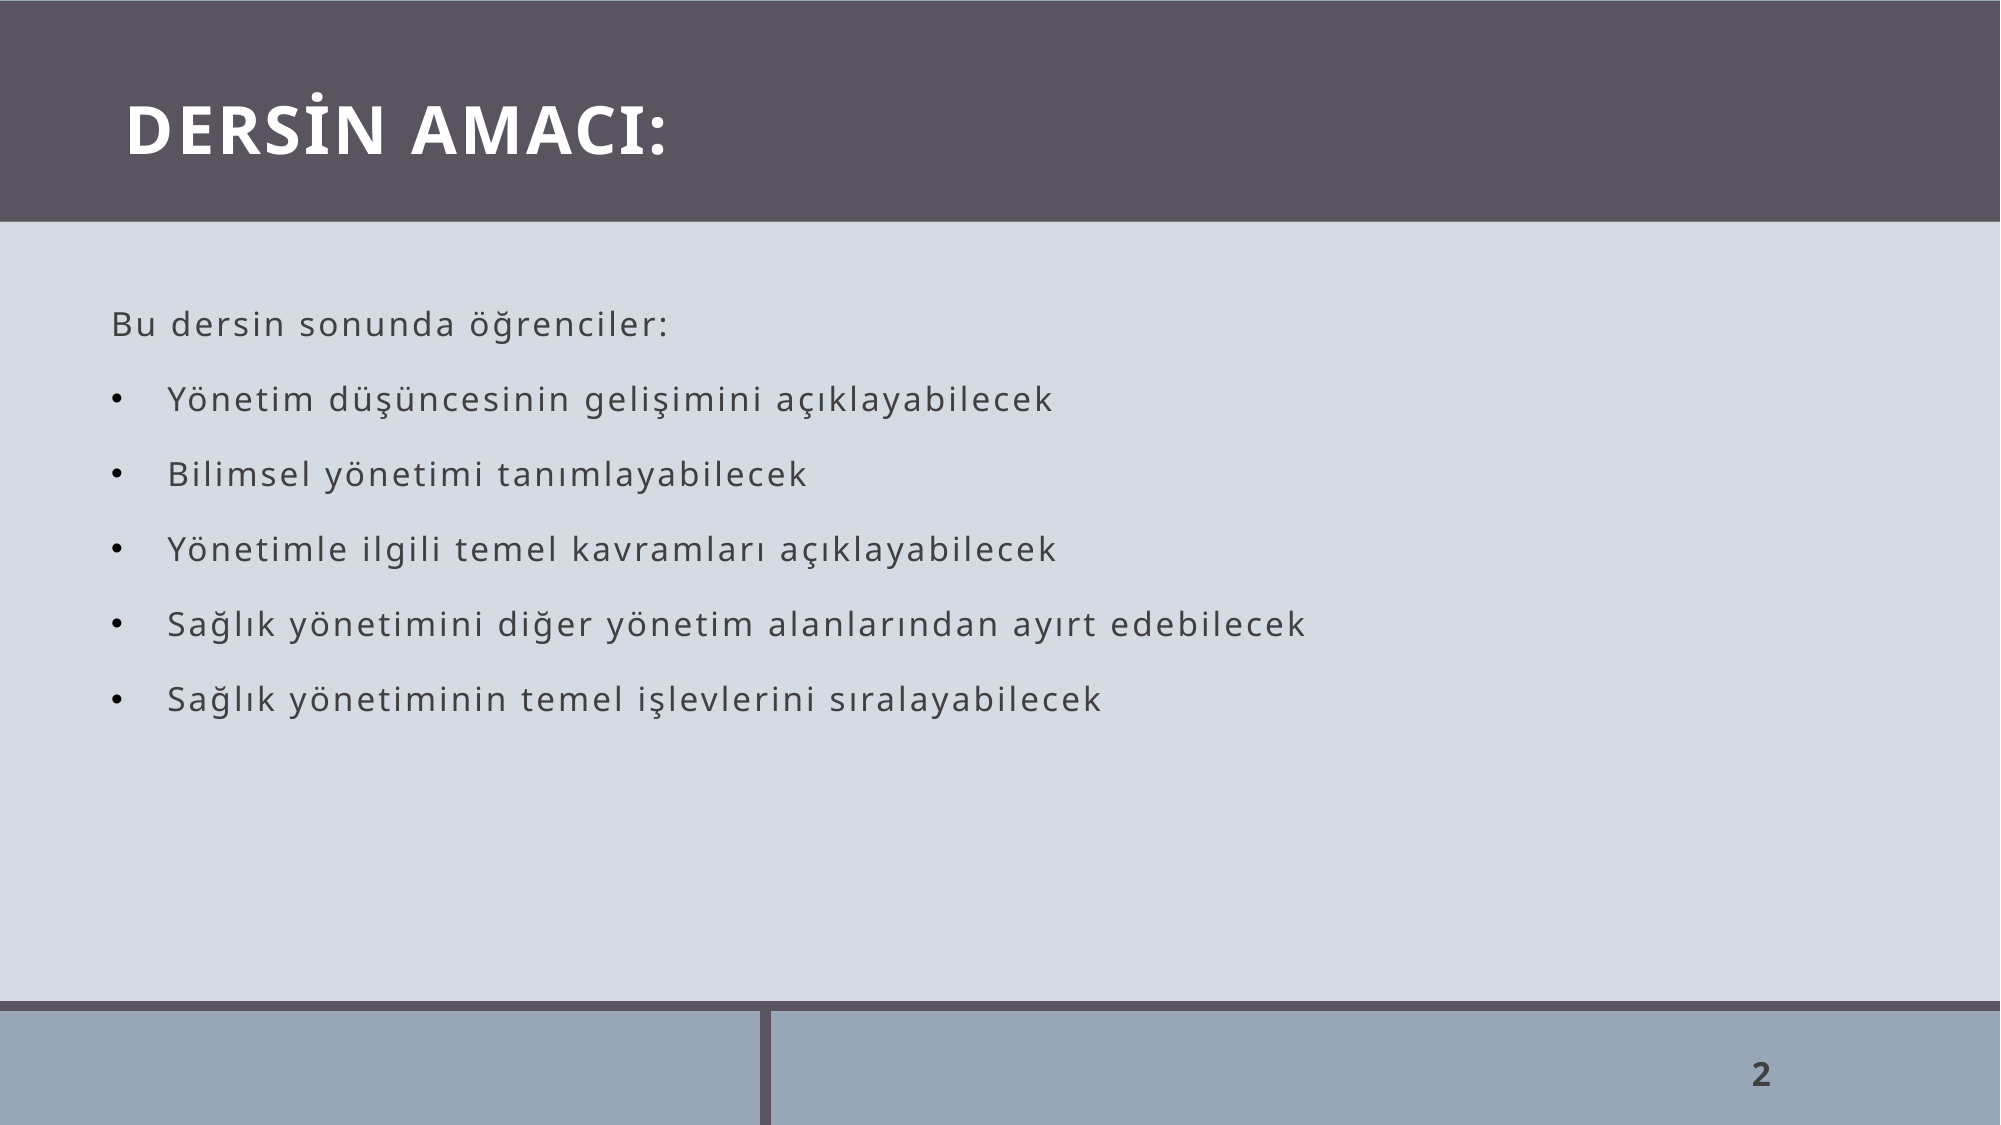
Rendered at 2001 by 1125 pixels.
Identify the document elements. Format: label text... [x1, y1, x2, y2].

text_box [1733, 1035, 1895, 1111]
title DERSİN AMACI: [106, 29, 1895, 184]
list Bu dersin sonunda öğrenciler: Yönetim düşüncesinin gelişimini açıklayabilecek Bilimsel yönetimi tanımlayabilecek Yönetimle ilgili temel kavramları açıklayabilecek Sağlık yönetimini diğer yönetim alanlarından ayırt edebilecek Sağlık yönetiminin temel işlevlerini sıralayabilecek [92, 268, 1406, 865]
